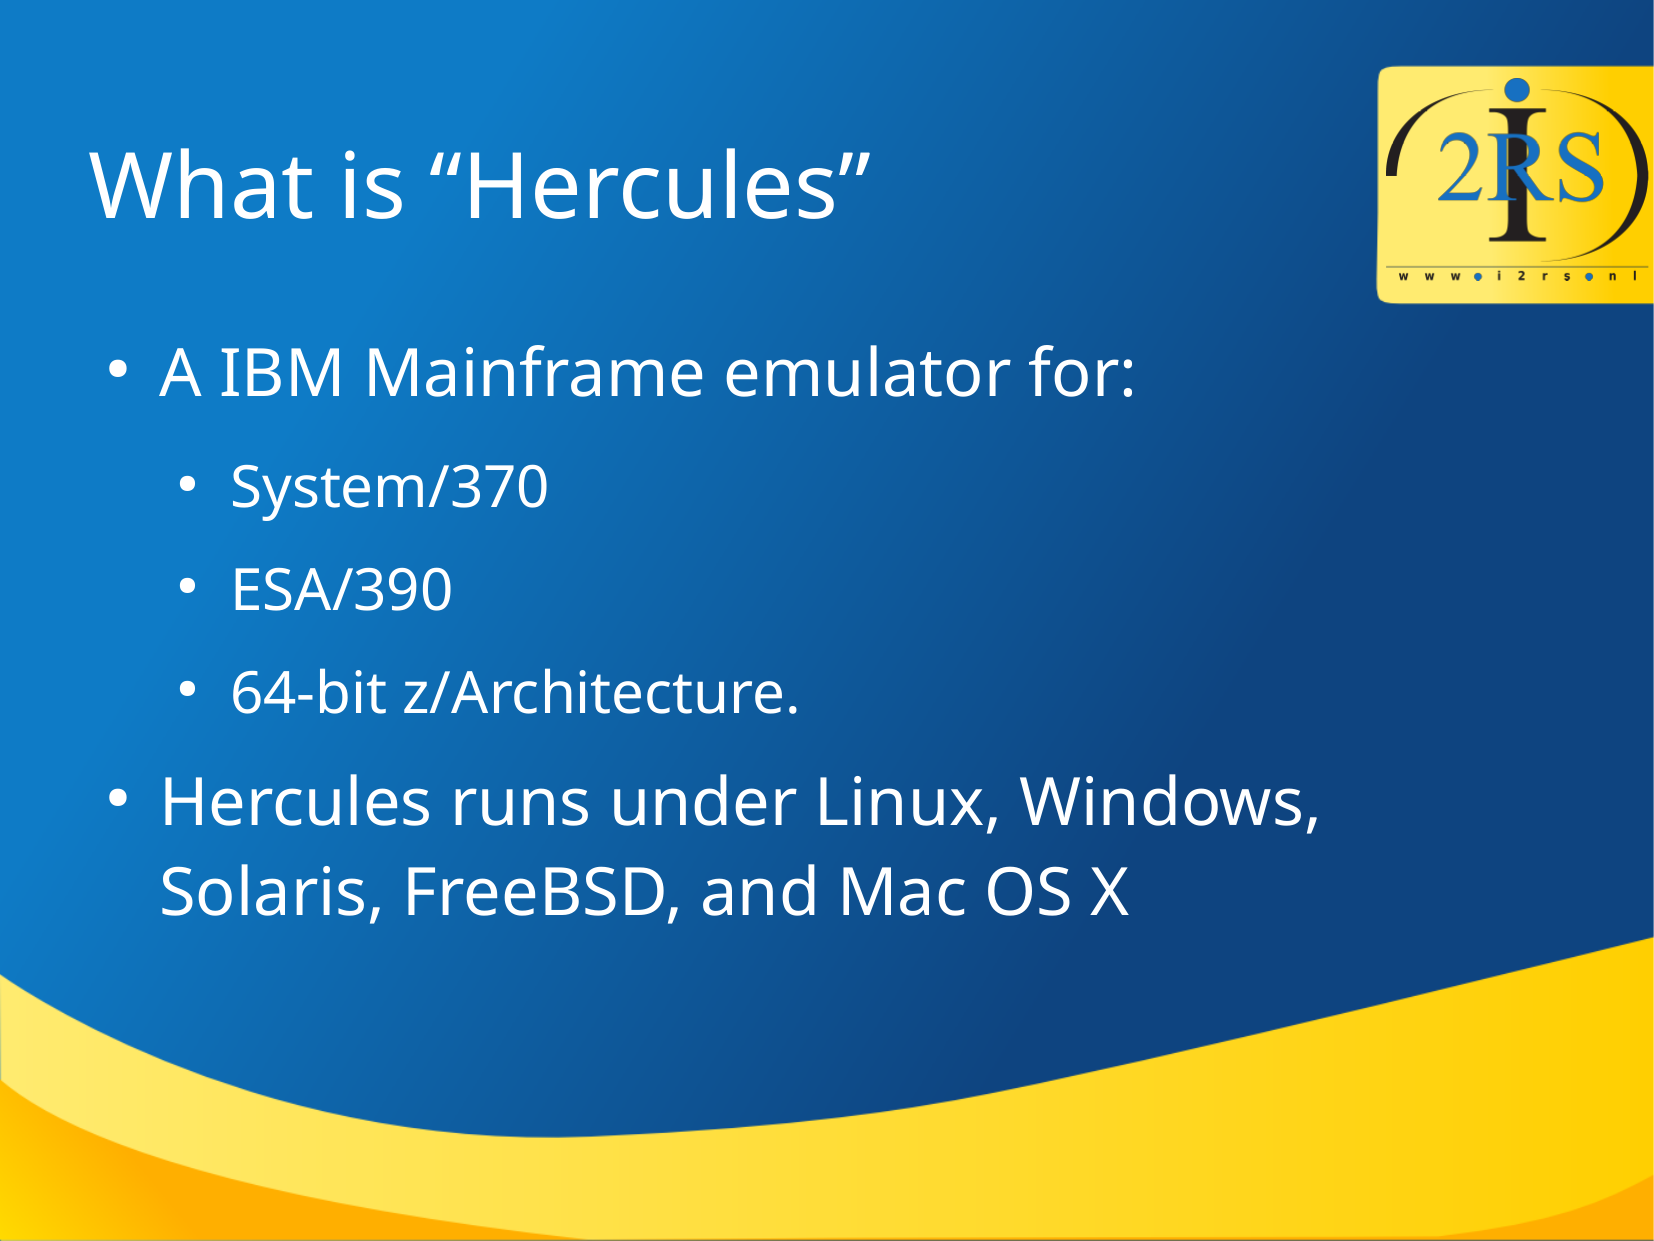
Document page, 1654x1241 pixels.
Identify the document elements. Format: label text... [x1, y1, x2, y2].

picture [0, 0, 1654, 1241]
title What is “Hercules” [88, 70, 1335, 296]
list A IBM Mainframe emulator for: System/370 ESA/390 64-bit z/Architecture. Hercules runs under Linux, Windows, Solaris, FreeBSD, and Mac OS X [88, 324, 1565, 945]
